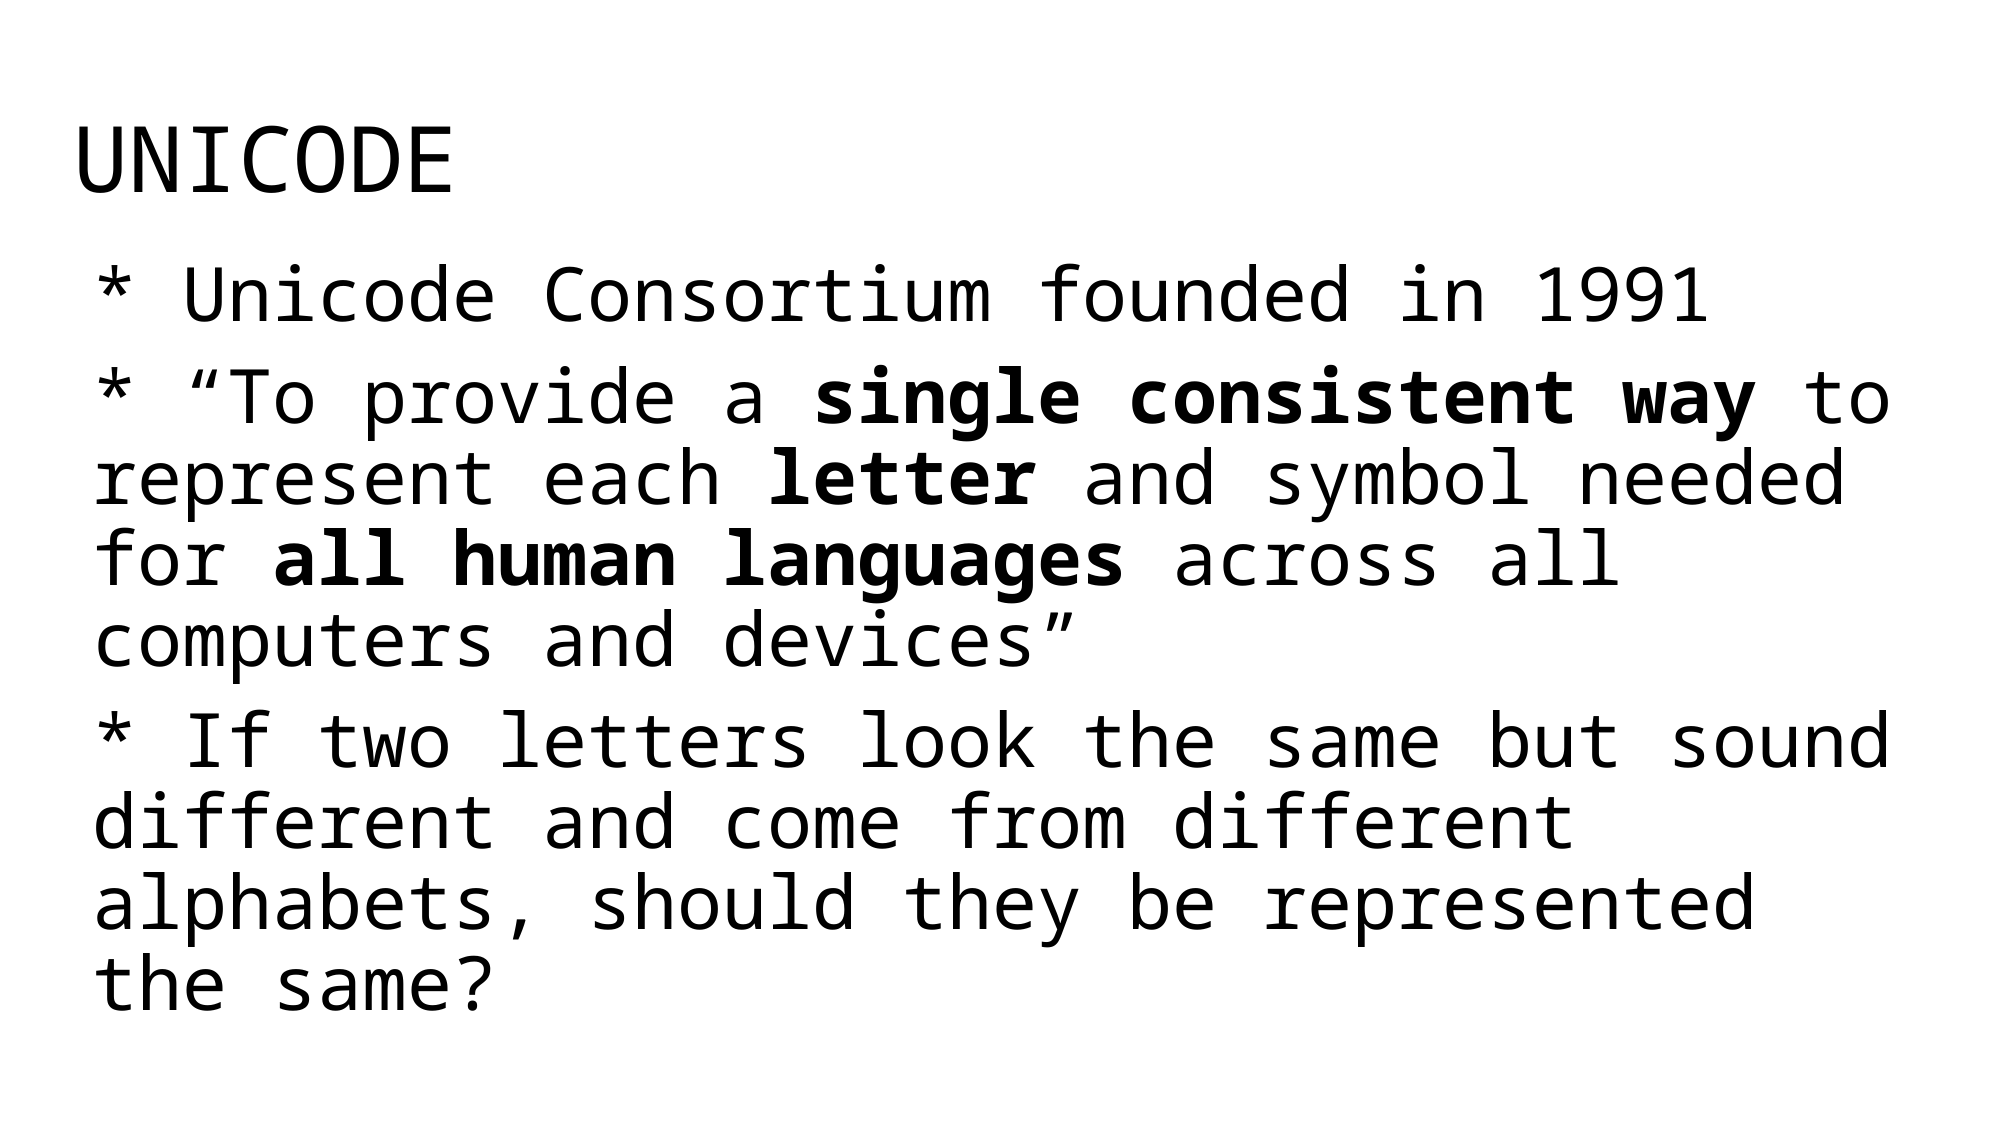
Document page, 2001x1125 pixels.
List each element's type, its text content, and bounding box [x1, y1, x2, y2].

list * Unicode Consortium founded in 1991 * “To provide a single consistent way to represent each letter and symbol needed for all human languages across all computers and devices” * If two letters look the same but sound different and come from different alphabets, should they be represented the same? [77, 249, 1941, 1125]
title UNICODE [59, 54, 1645, 272]
